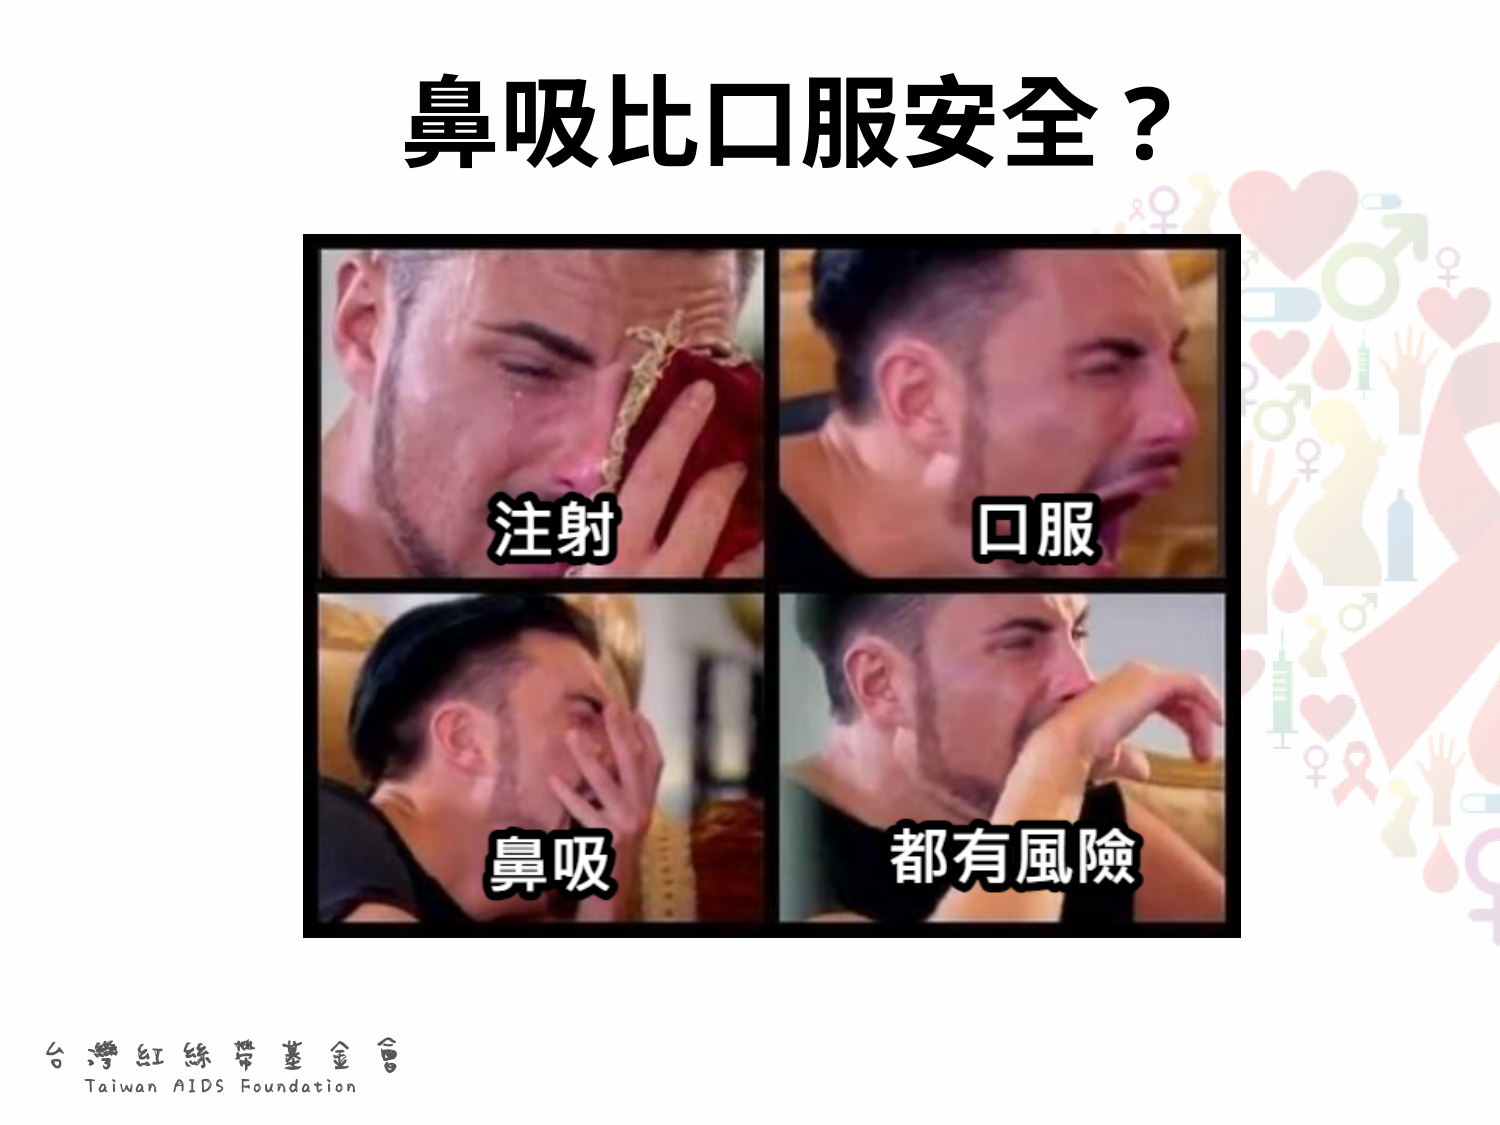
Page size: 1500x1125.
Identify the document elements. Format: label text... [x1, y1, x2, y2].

text_box 鼻吸比口服安全? [385, 52, 1136, 188]
picture [0, 0, 1500, 1125]
